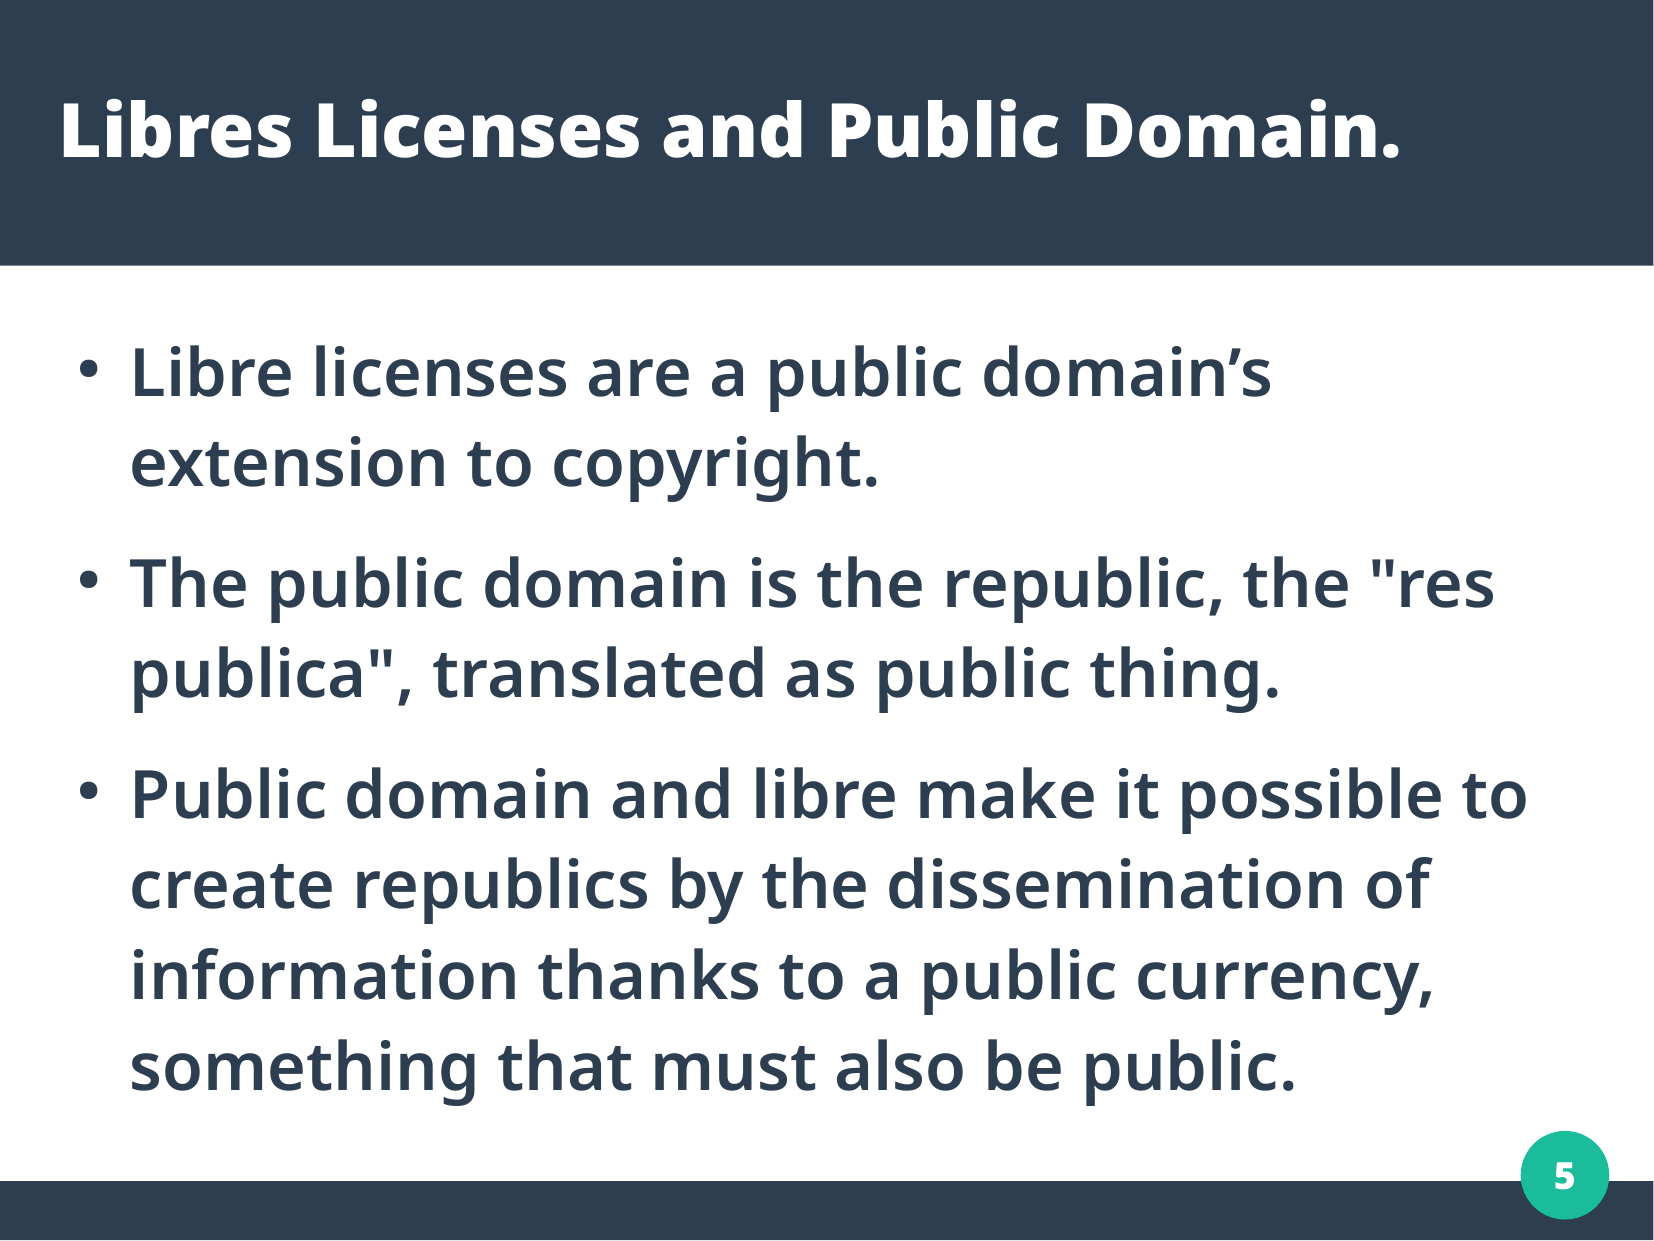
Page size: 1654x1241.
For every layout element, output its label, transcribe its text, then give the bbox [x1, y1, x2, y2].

list Libre licenses are a public domain’s extension to copyright. The public domain is the republic, the "res publica", translated as public thing. Public domain and libre make it possible to create republics by the dissemination of information thanks to a public currency, something that must also be public. [59, 324, 1595, 1152]
title Libres Licenses and Public Domain. [59, 49, 1595, 207]
